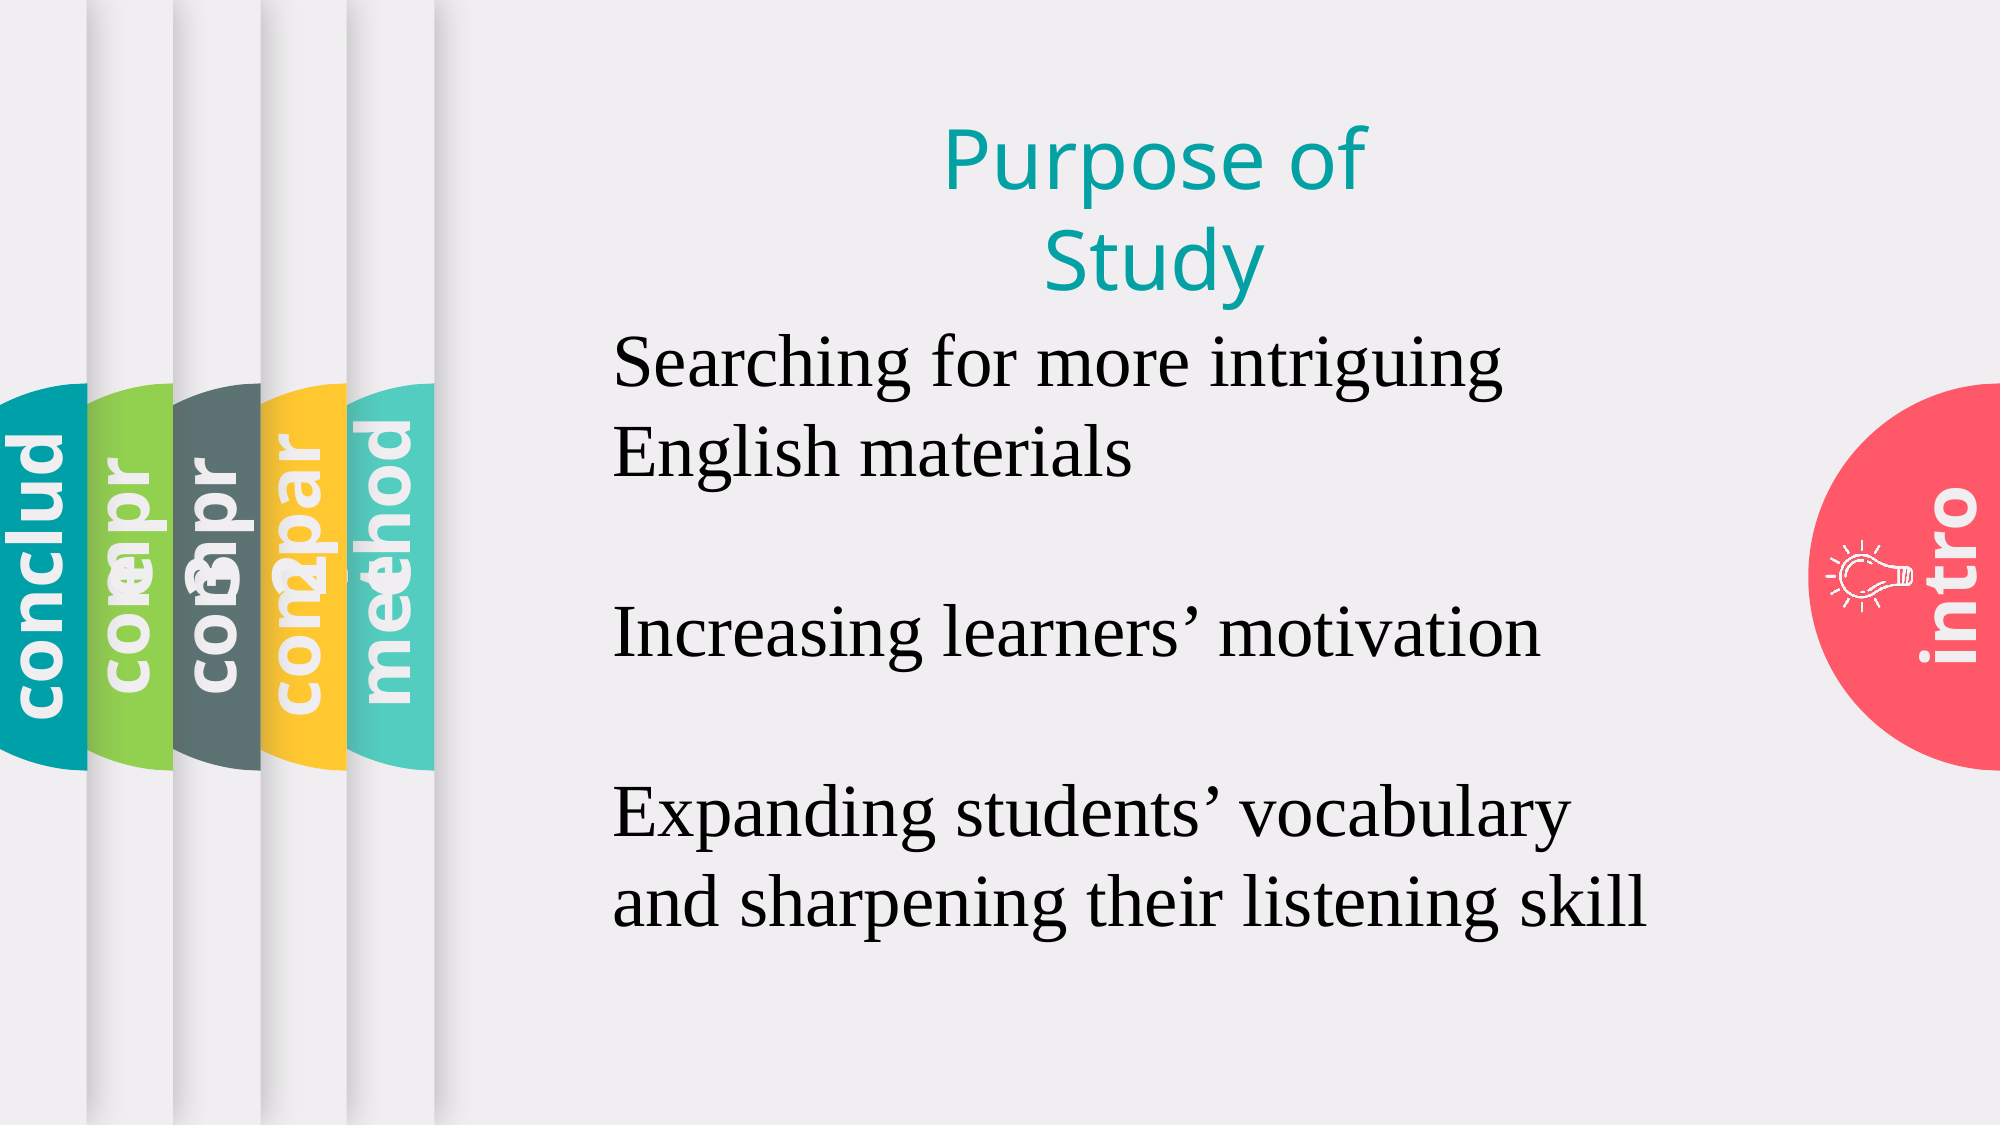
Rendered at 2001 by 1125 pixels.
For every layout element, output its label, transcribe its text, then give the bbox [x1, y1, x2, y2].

text_box method [347, 399, 434, 726]
text_box compr 3 [175, 412, 262, 740]
text_box compr 2 [262, 412, 350, 740]
text_box Purpose of Study [822, 99, 1487, 303]
text_box compare [350, 412, 433, 740]
text_box Searching for more intriguing English materials Increasing learners’ motivation Expanding students’ vocabulary and sharpening their listening skill [597, 303, 1712, 949]
text_box conclude [0, 412, 175, 740]
text_box intro [1893, 413, 1999, 741]
text_box [0, 0, 2000, 1125]
picture [1825, 532, 1913, 620]
